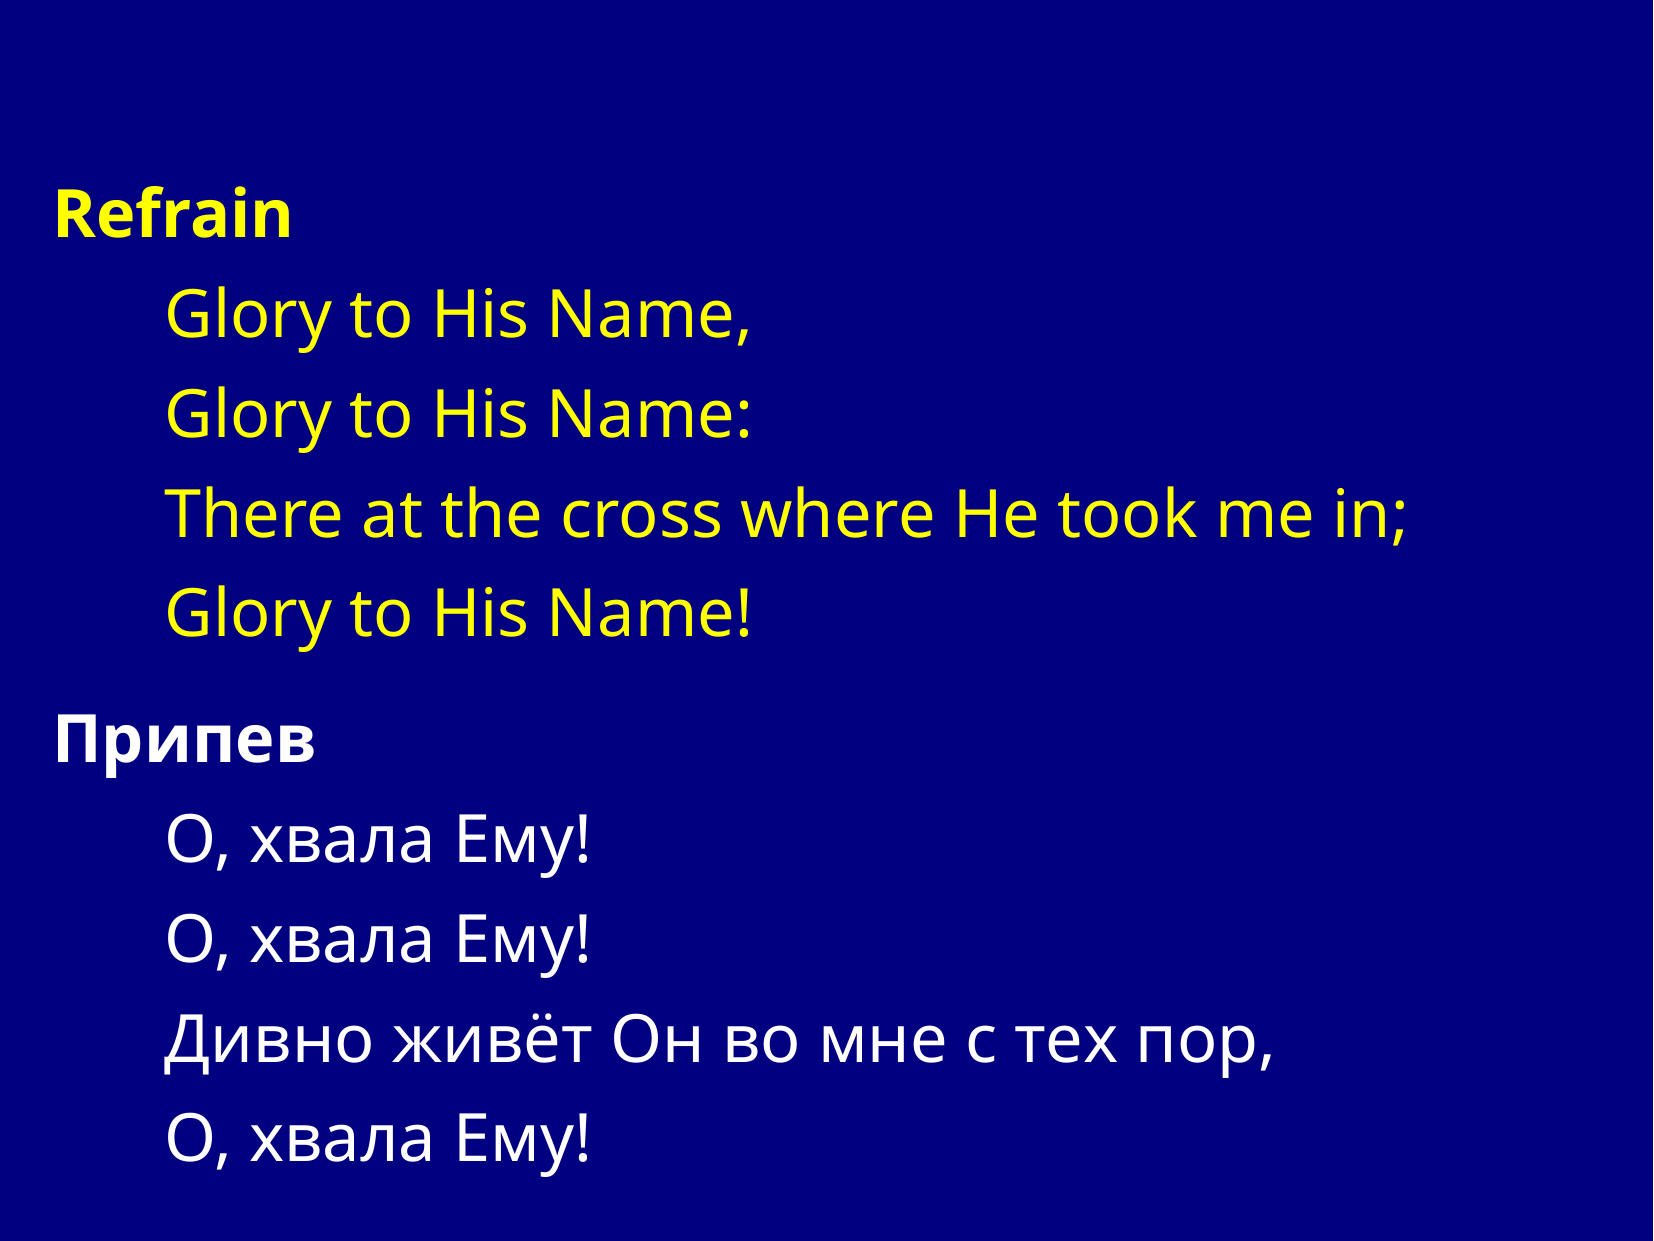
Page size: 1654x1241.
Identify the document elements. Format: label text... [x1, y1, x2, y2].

text_box Припев О, хвала Ему! О, хвала Ему! Дивно живёт Он во мне с тех пор, О, хвала Ему! [37, 675, 1653, 1163]
text_box Refrain Glory to His Name, Glory to His Name: There at the cross where He took me in; Glory to His Name! [37, 150, 1653, 638]
